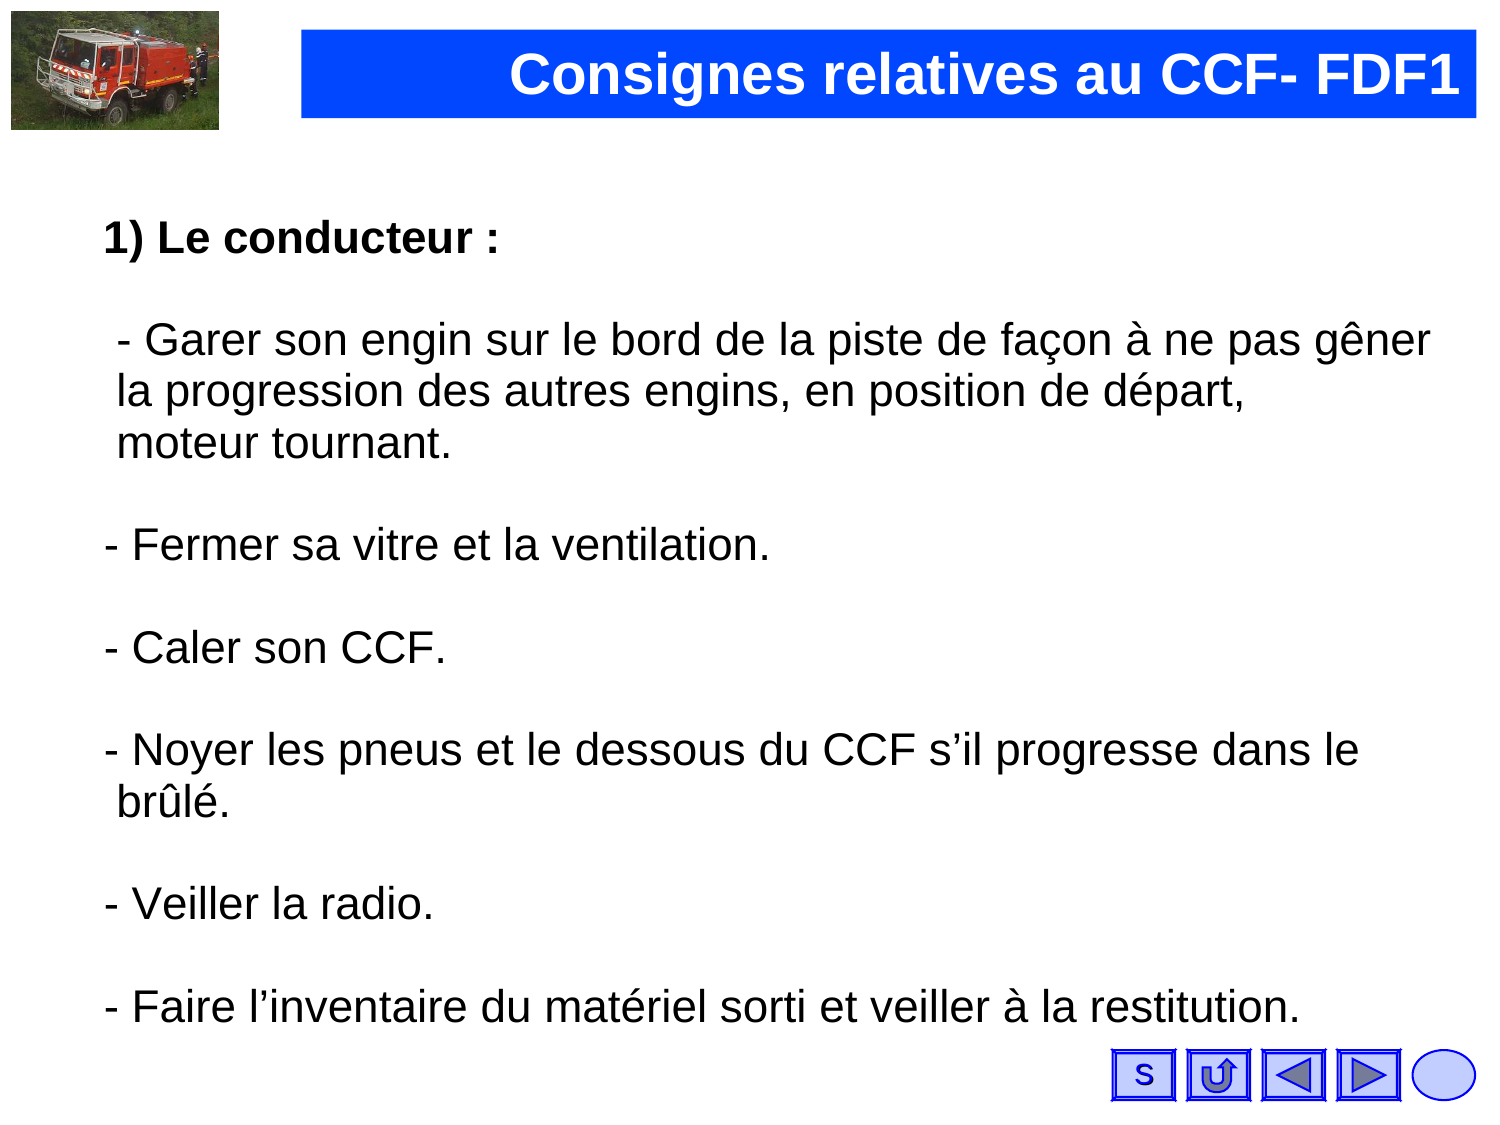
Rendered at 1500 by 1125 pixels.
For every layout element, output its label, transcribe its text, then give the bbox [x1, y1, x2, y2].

picture [11, 11, 219, 130]
text_box [1412, 1050, 1476, 1101]
text_box Consignes relatives au CCF- FDF1 [301, 29, 1477, 119]
text_box 1) Le conducteur : - Garer son engin sur le bord de la piste de façon à ne pas gêner la progression des autres engins, en position de départ, moteur tournant. - Fermer sa vitre et la ventilation. - Caler son CCF. - Noyer les pneus et le dessous du CCF s’il progresse dans le brûlé. - Veiller la radio. - Faire l’inventaire du matériel sorti et veiller à la restitution. [88, 206, 1448, 1040]
